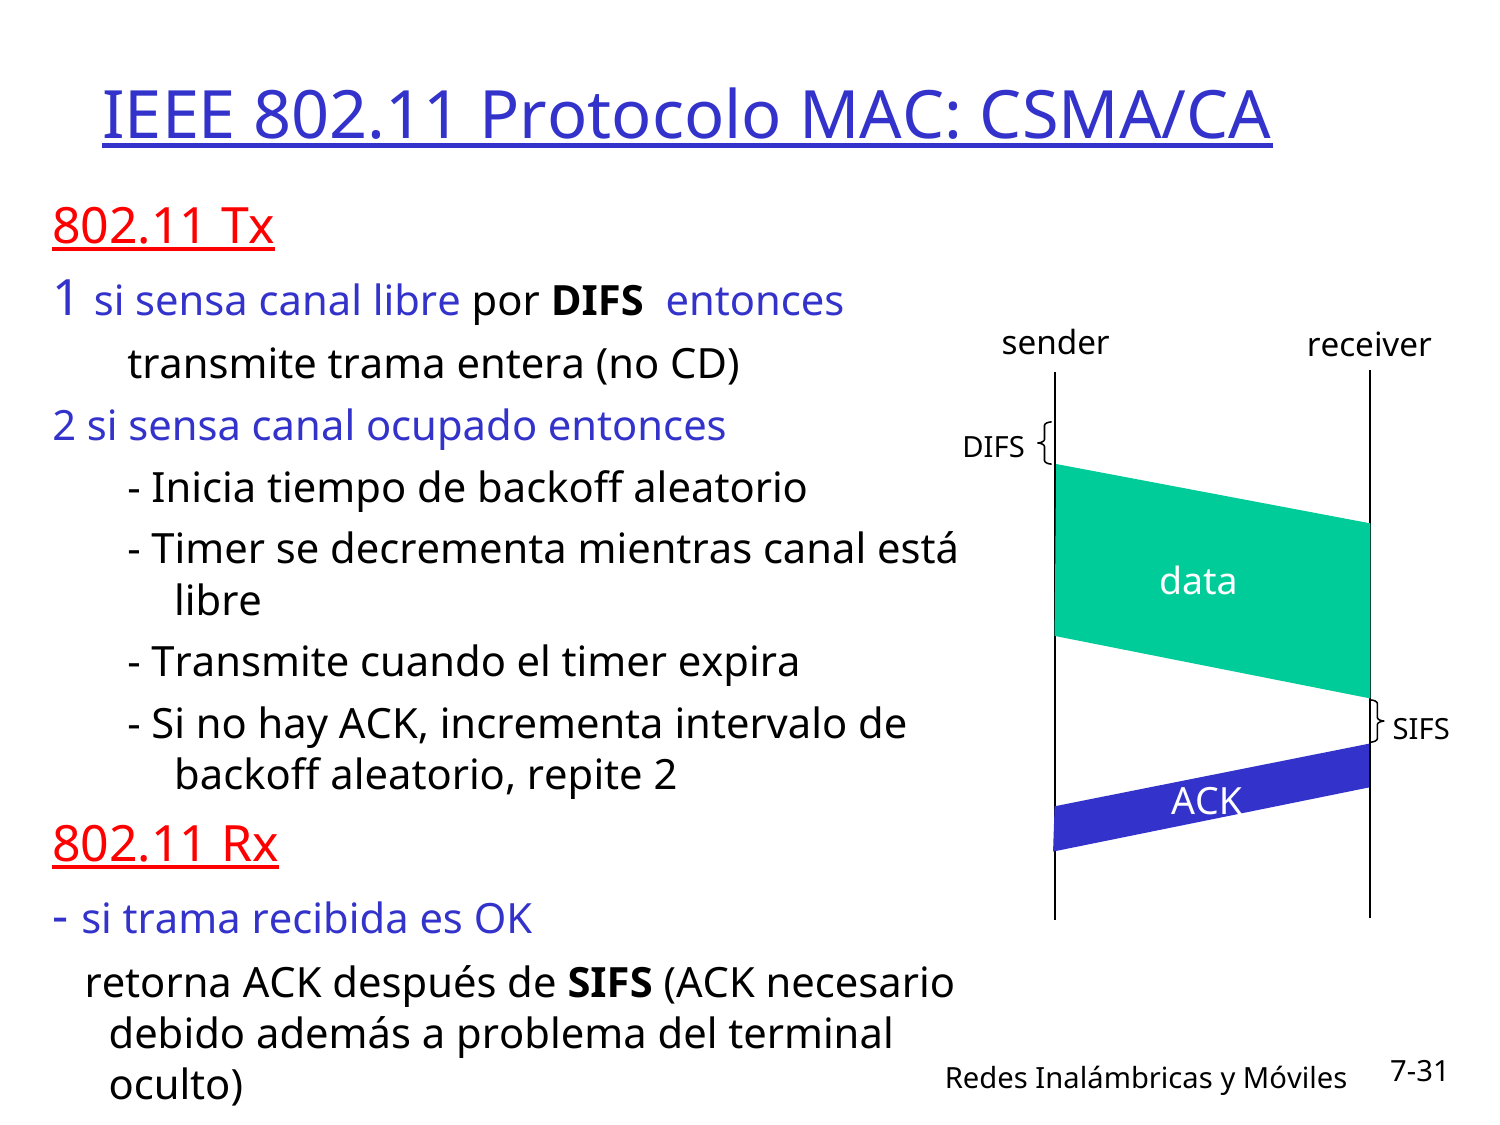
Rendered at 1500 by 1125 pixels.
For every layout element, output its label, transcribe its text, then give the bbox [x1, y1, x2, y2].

list 802.11 Tx 1 si sensa canal libre por DIFS entonces transmite trama entera (no CD) 2 si sensa canal ocupado entonces - Inicia tiempo de backoff aleatorio - Timer se decrementa mientras canal está libre - Transmite cuando el timer expira - Si no hay ACK, incrementa intervalo de backoff aleatorio, repite 2 802.11 Rx - si trama recibida es OK retorna ACK después de SIFS (ACK necesario debido además a problema del terminal oculto) [37, 186, 1003, 1010]
text_box sender [986, 313, 1125, 370]
text_box DIFS [947, 421, 1040, 472]
text_box [1053, 786, 1160, 852]
text_box data [1144, 548, 1253, 610]
text_box ACK [1156, 769, 1258, 830]
title IEEE 802.11 Protocolo MAC: CSMA/CA [87, 37, 1426, 188]
text_box SIFS [1377, 702, 1465, 753]
text_box [1241, 743, 1369, 810]
text_box receiver [1292, 315, 1447, 371]
